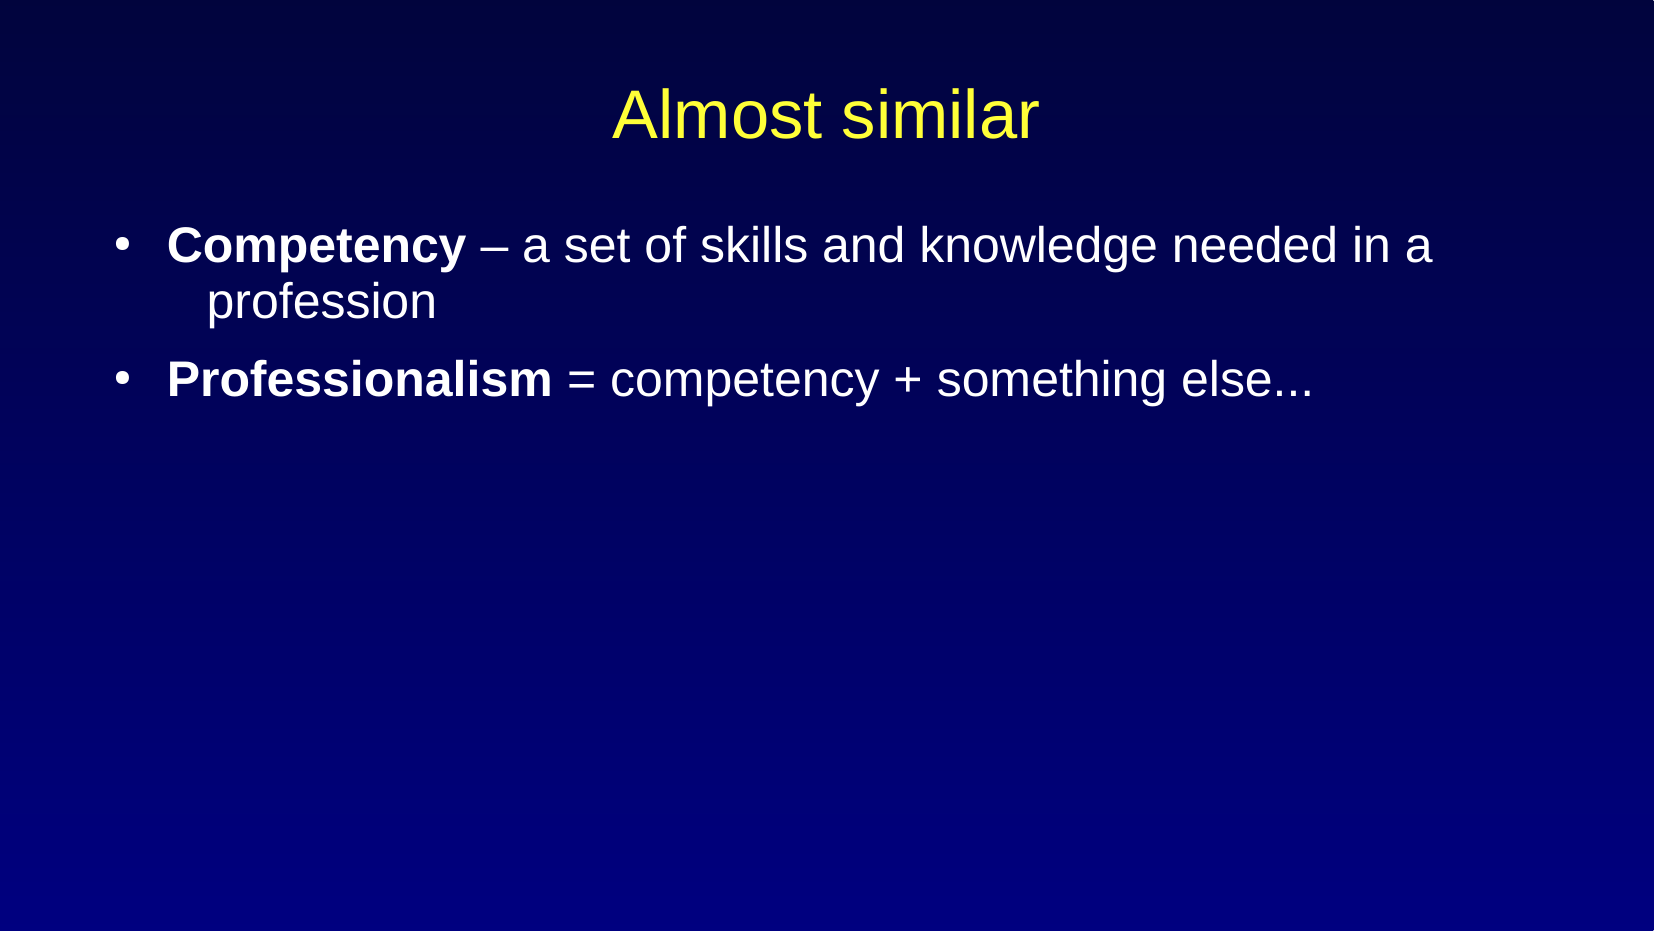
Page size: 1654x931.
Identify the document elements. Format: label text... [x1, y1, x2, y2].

title Almost similar [82, 37, 1571, 193]
list Competency – a set of skills and knowledge needed in a profession Professionalism = competency + something else... [82, 217, 1571, 758]
